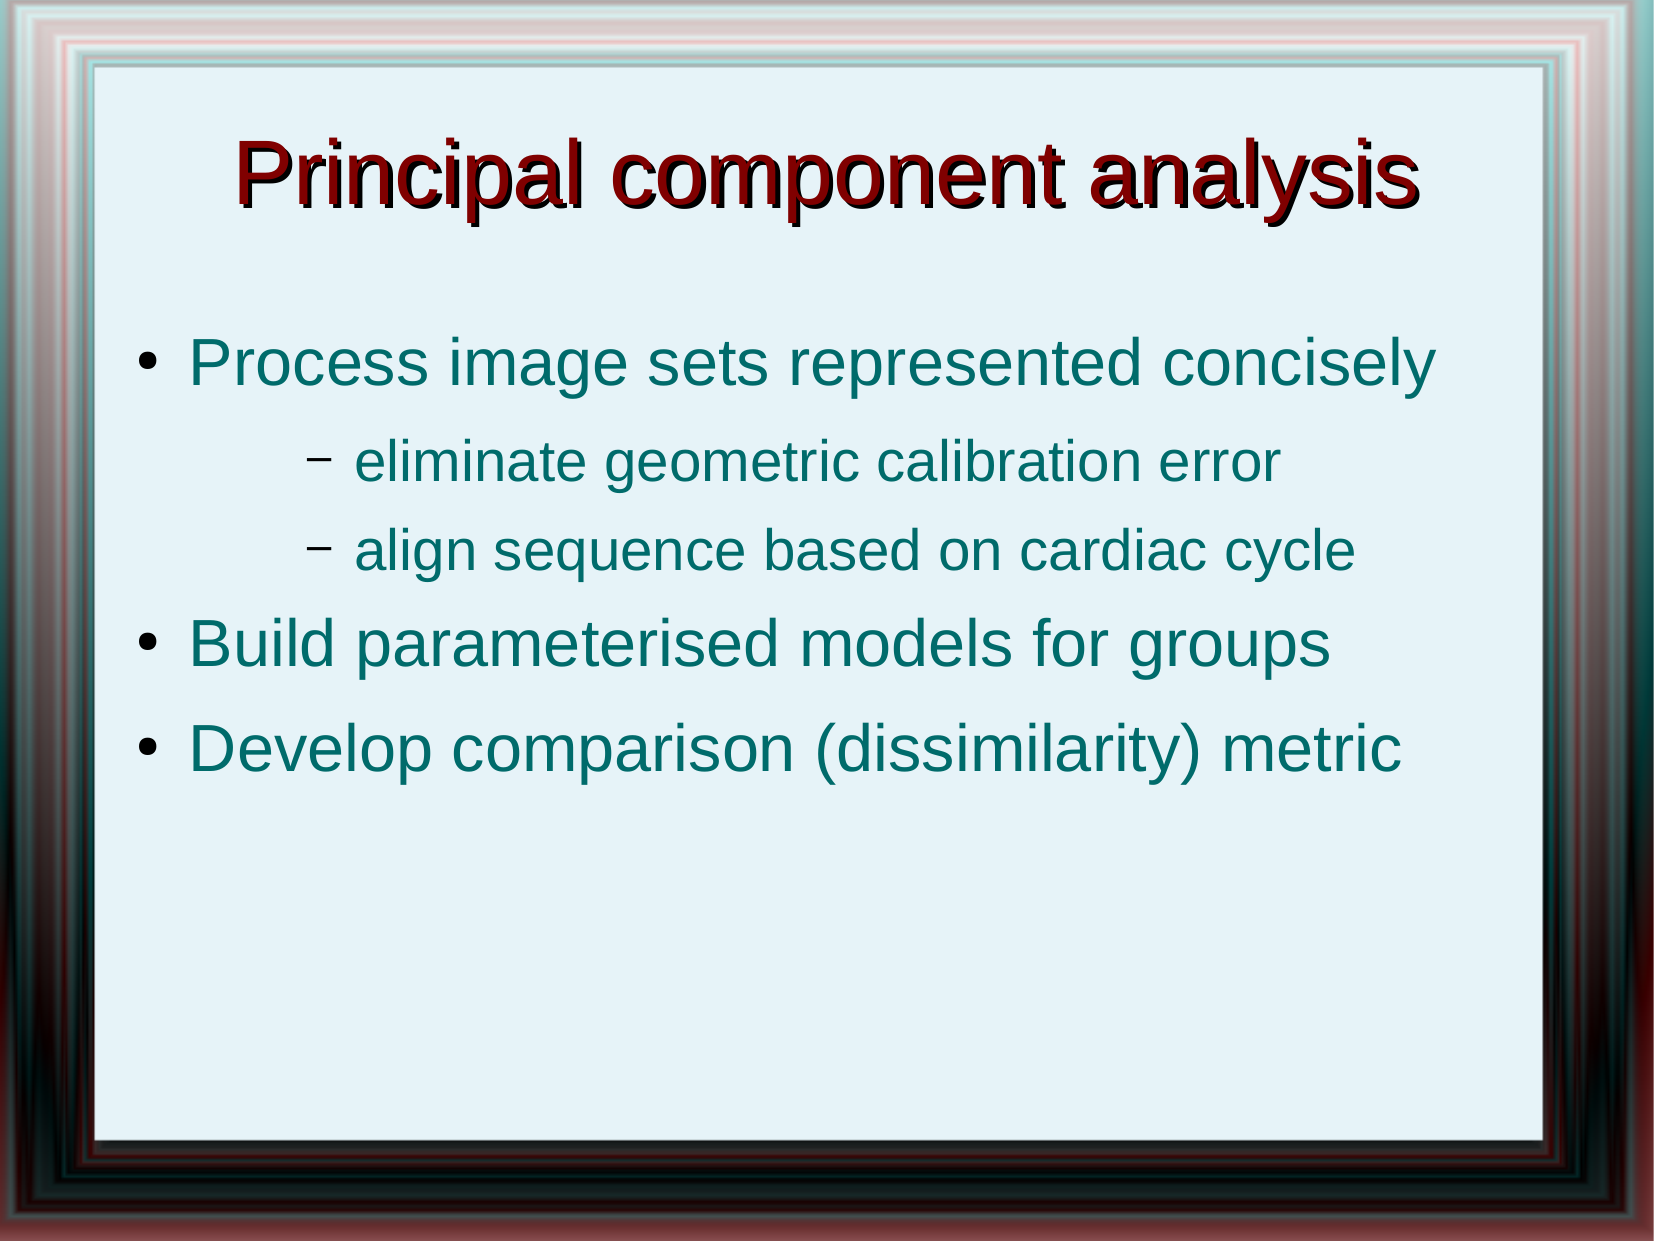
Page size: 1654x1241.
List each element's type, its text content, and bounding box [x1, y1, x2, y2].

list Process image sets represented concisely eliminate geometric calibration error align sequence based on cardiac cycle Build parameterised models for groups Develop comparison (dissimilarity) metric [118, 324, 1506, 1129]
title Principal component analysis [118, 95, 1536, 250]
picture [0, 0, 1654, 1241]
